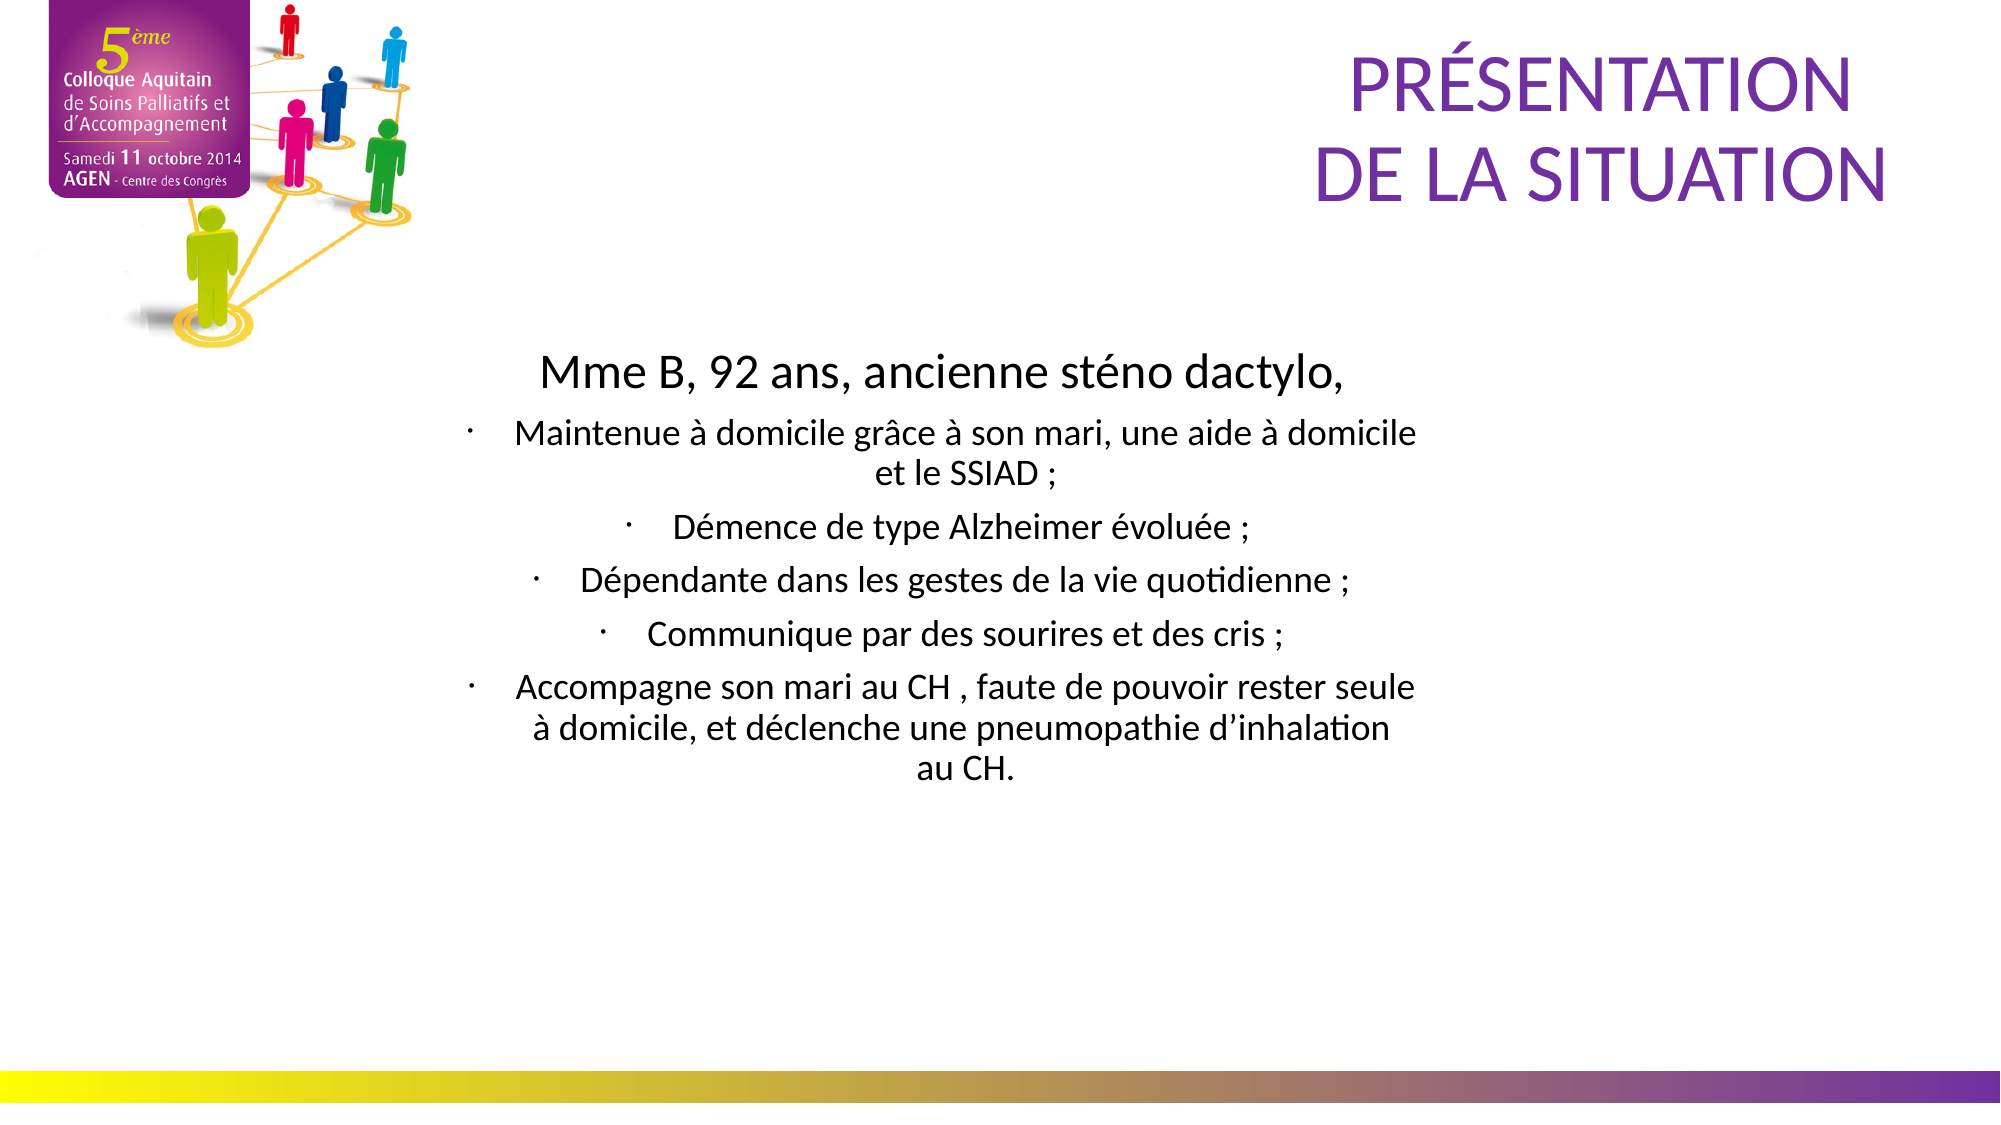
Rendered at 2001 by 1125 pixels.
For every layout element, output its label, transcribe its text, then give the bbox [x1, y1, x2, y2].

text_box PRÉSENTATION DE LA SITUATION [1296, 31, 1908, 219]
picture [0, 0, 440, 359]
